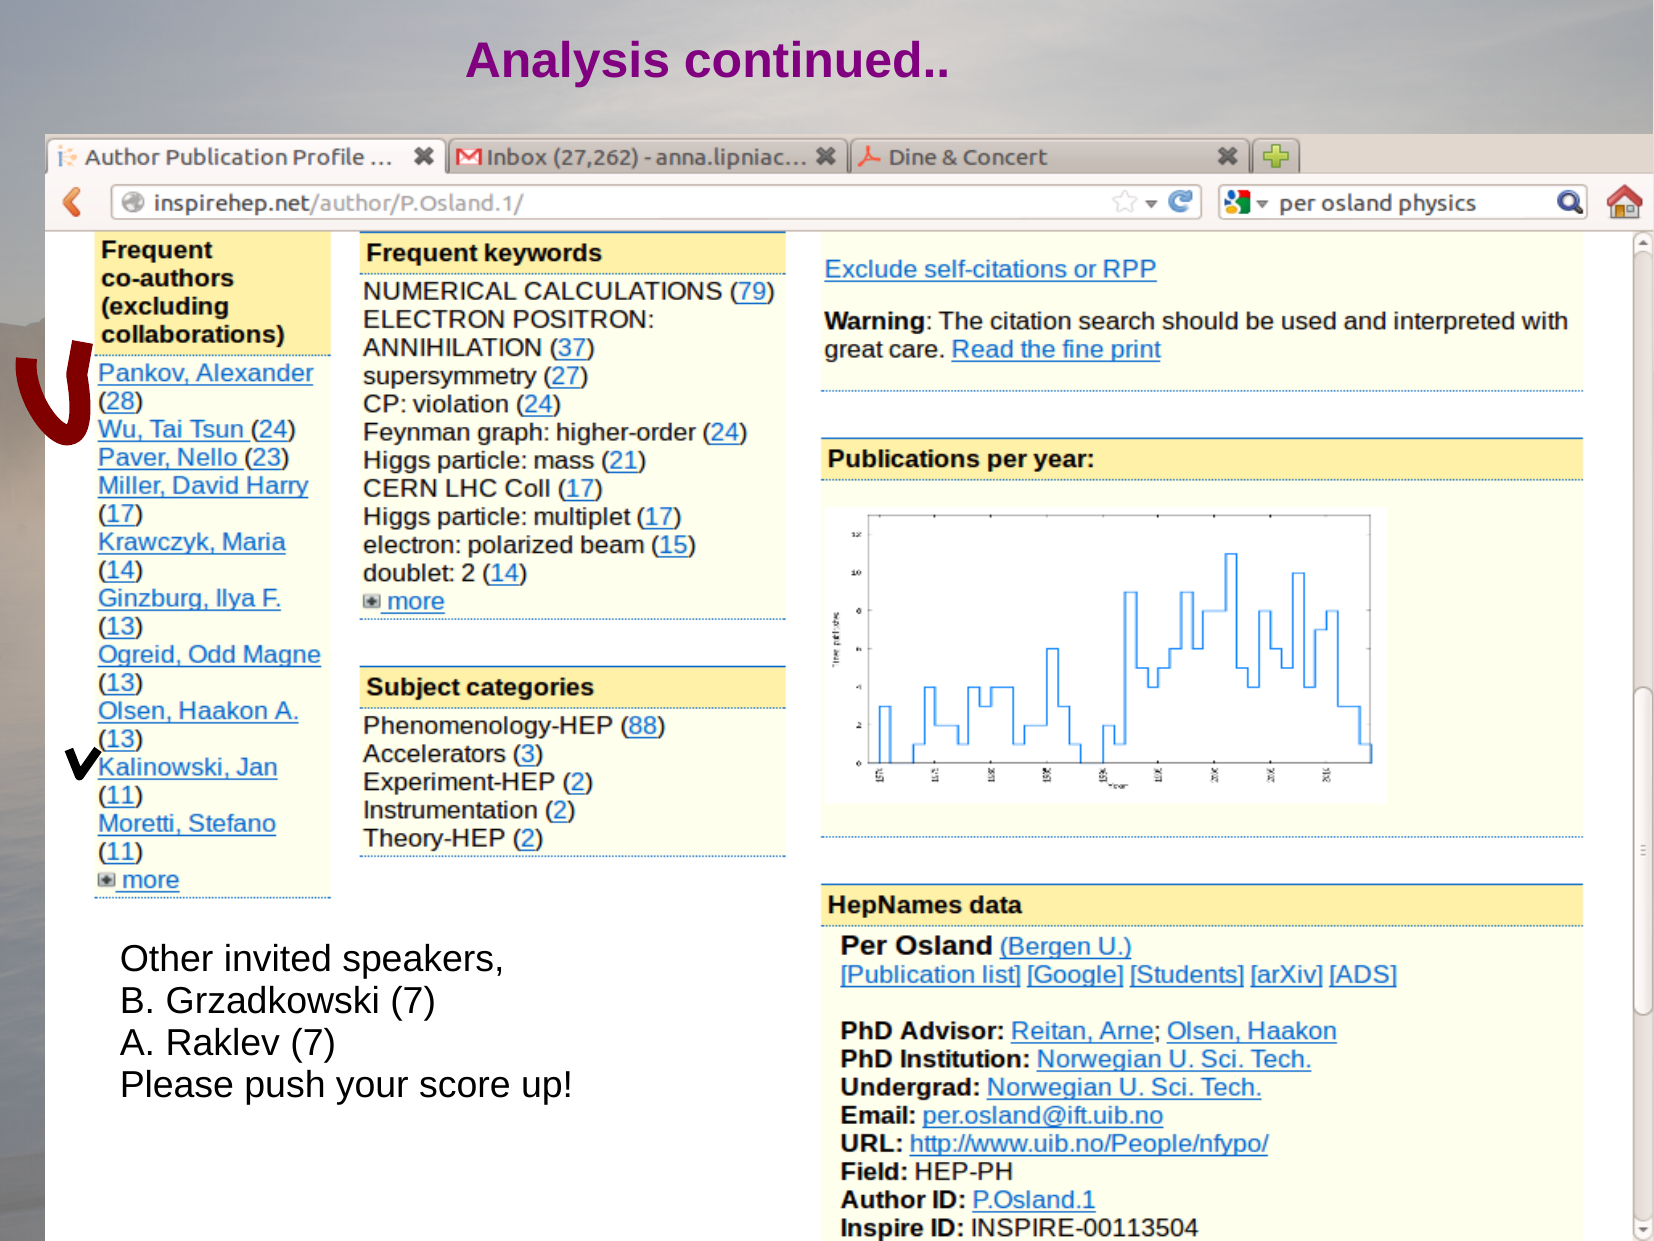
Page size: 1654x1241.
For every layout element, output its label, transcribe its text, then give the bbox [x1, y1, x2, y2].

text_box Analysis continued.. [450, 25, 966, 96]
text_box Other invited speakers, B. Grzadkowski (7) A. Raklev (7) Please push your score up! [105, 930, 589, 1113]
picture [45, 134, 1654, 1241]
